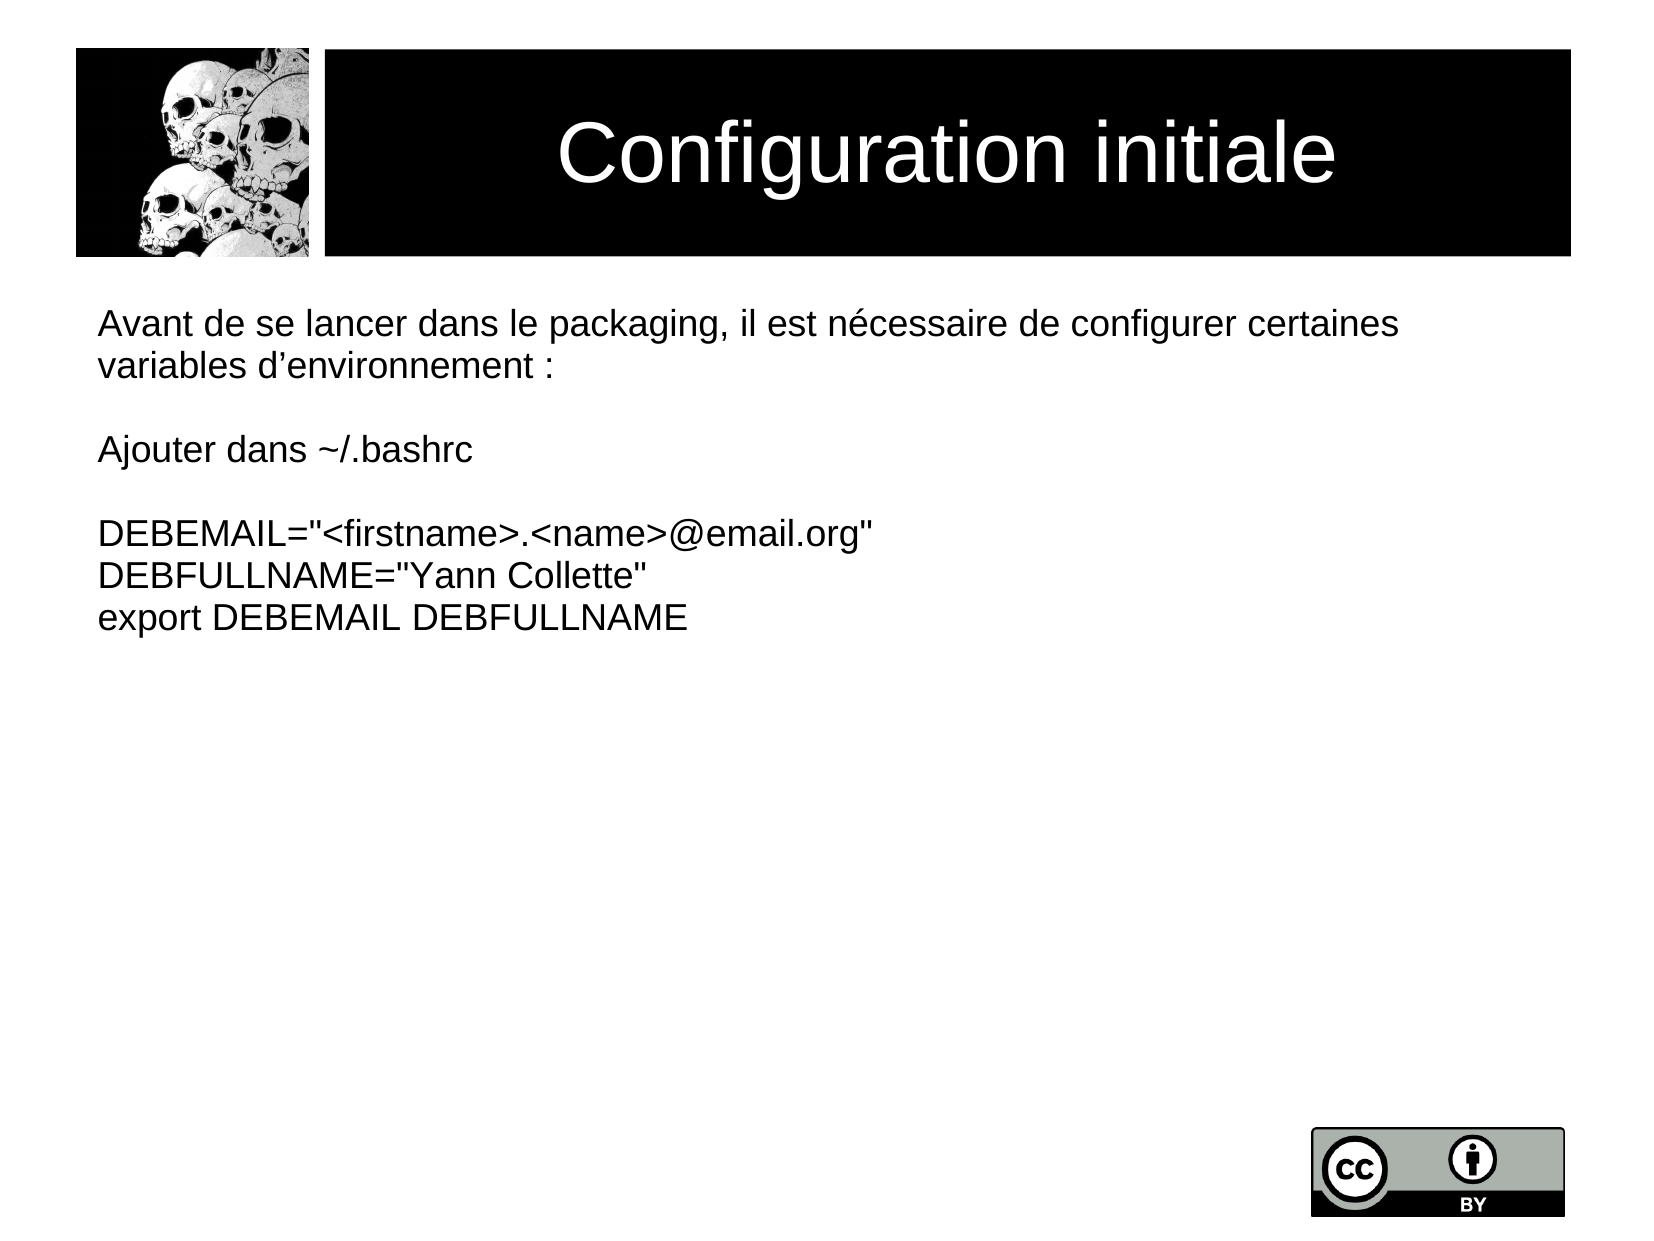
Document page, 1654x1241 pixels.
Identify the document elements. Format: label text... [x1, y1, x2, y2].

picture [1311, 1127, 1565, 1217]
title Configuration initiale [324, 49, 1571, 257]
picture [76, 48, 309, 257]
text_box Avant de se lancer dans le packaging, il est nécessaire de configurer certaines variables d’environnement : Ajouter dans ~/.bashrc DEBEMAIL="<firstname>.<name>@email.org" DEBFULLNAME="Yann Collette" export DEBEMAIL DEBFULLNAME [82, 295, 1571, 647]
